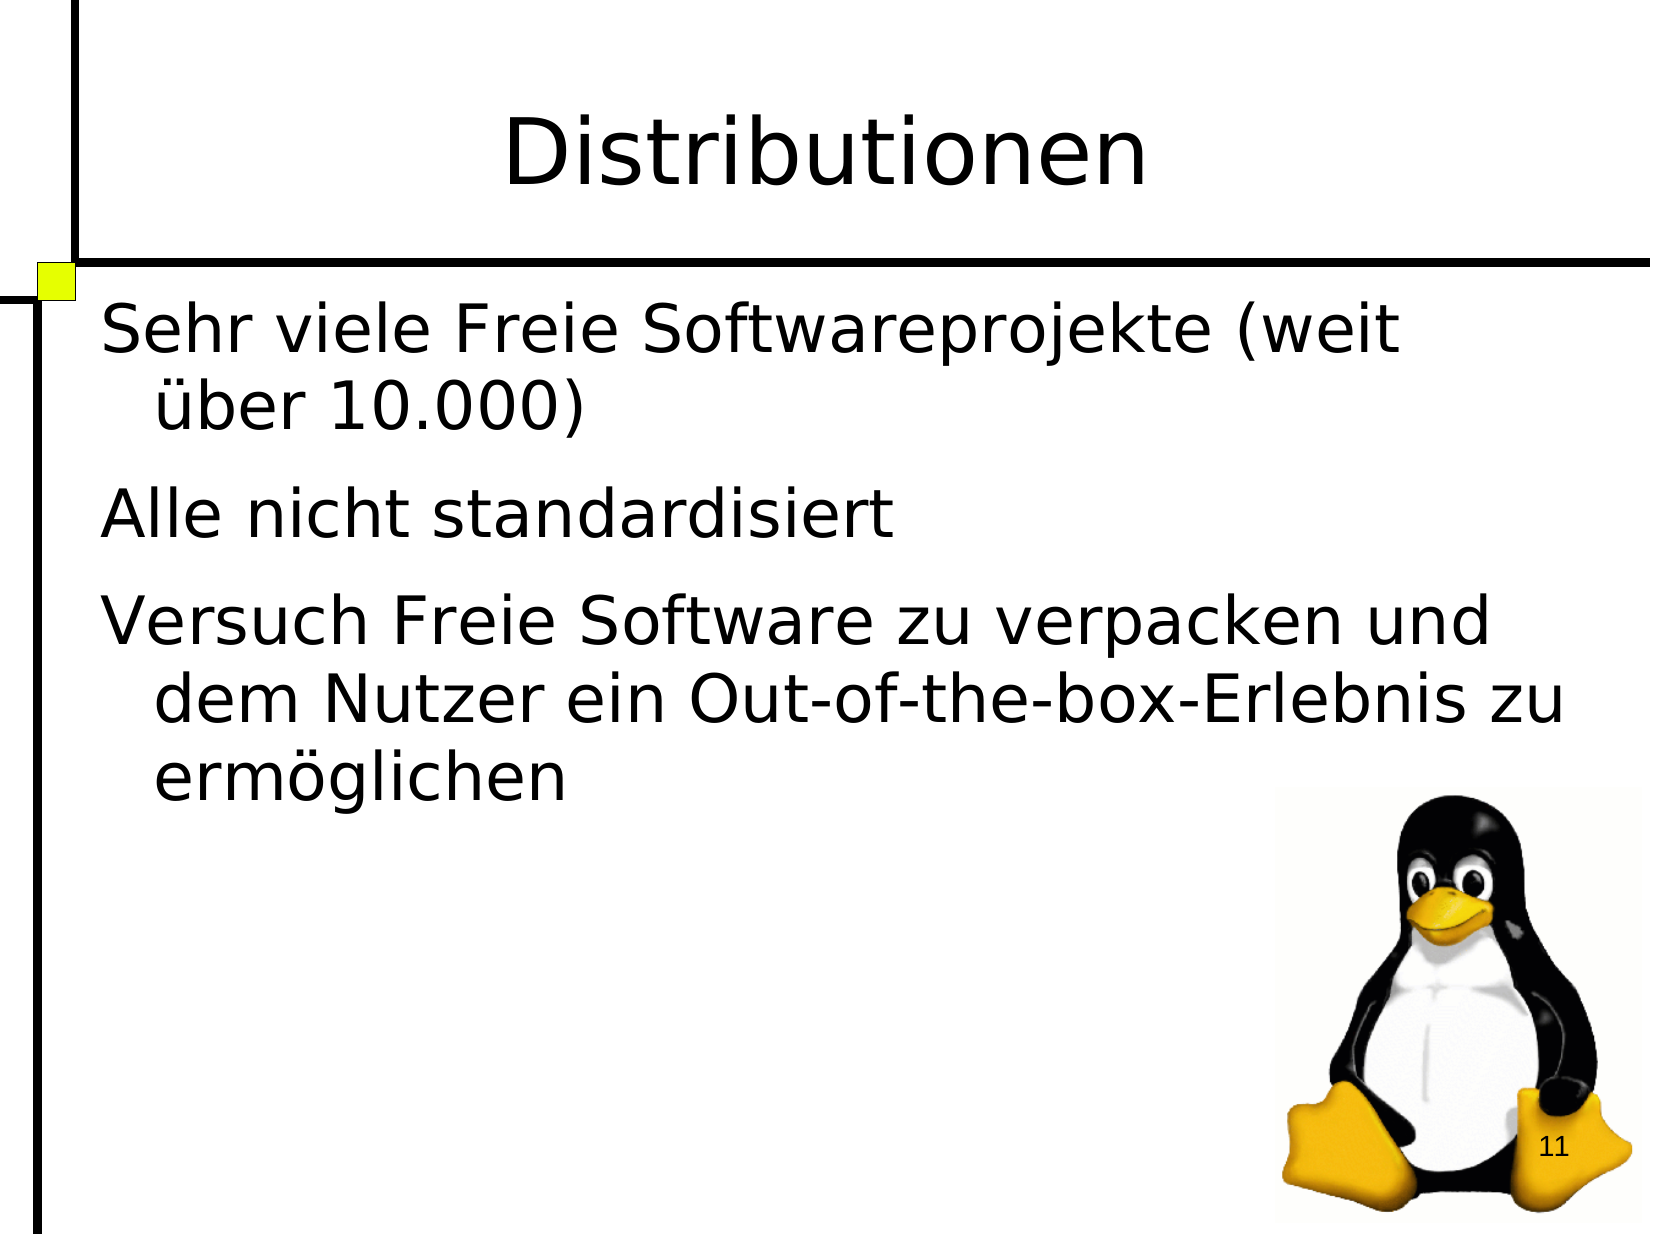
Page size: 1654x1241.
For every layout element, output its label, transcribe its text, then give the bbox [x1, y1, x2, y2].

list Sehr viele Freie Softwareprojekte (weit über 10.000) Alle nicht standardisiert Versuch Freie Software zu verpacken und dem Nutzer ein Out-of-the-box-Erlebnis zu ermöglichen [82, 290, 1571, 1109]
title Distributionen [82, 49, 1571, 257]
picture [1275, 787, 1642, 1223]
